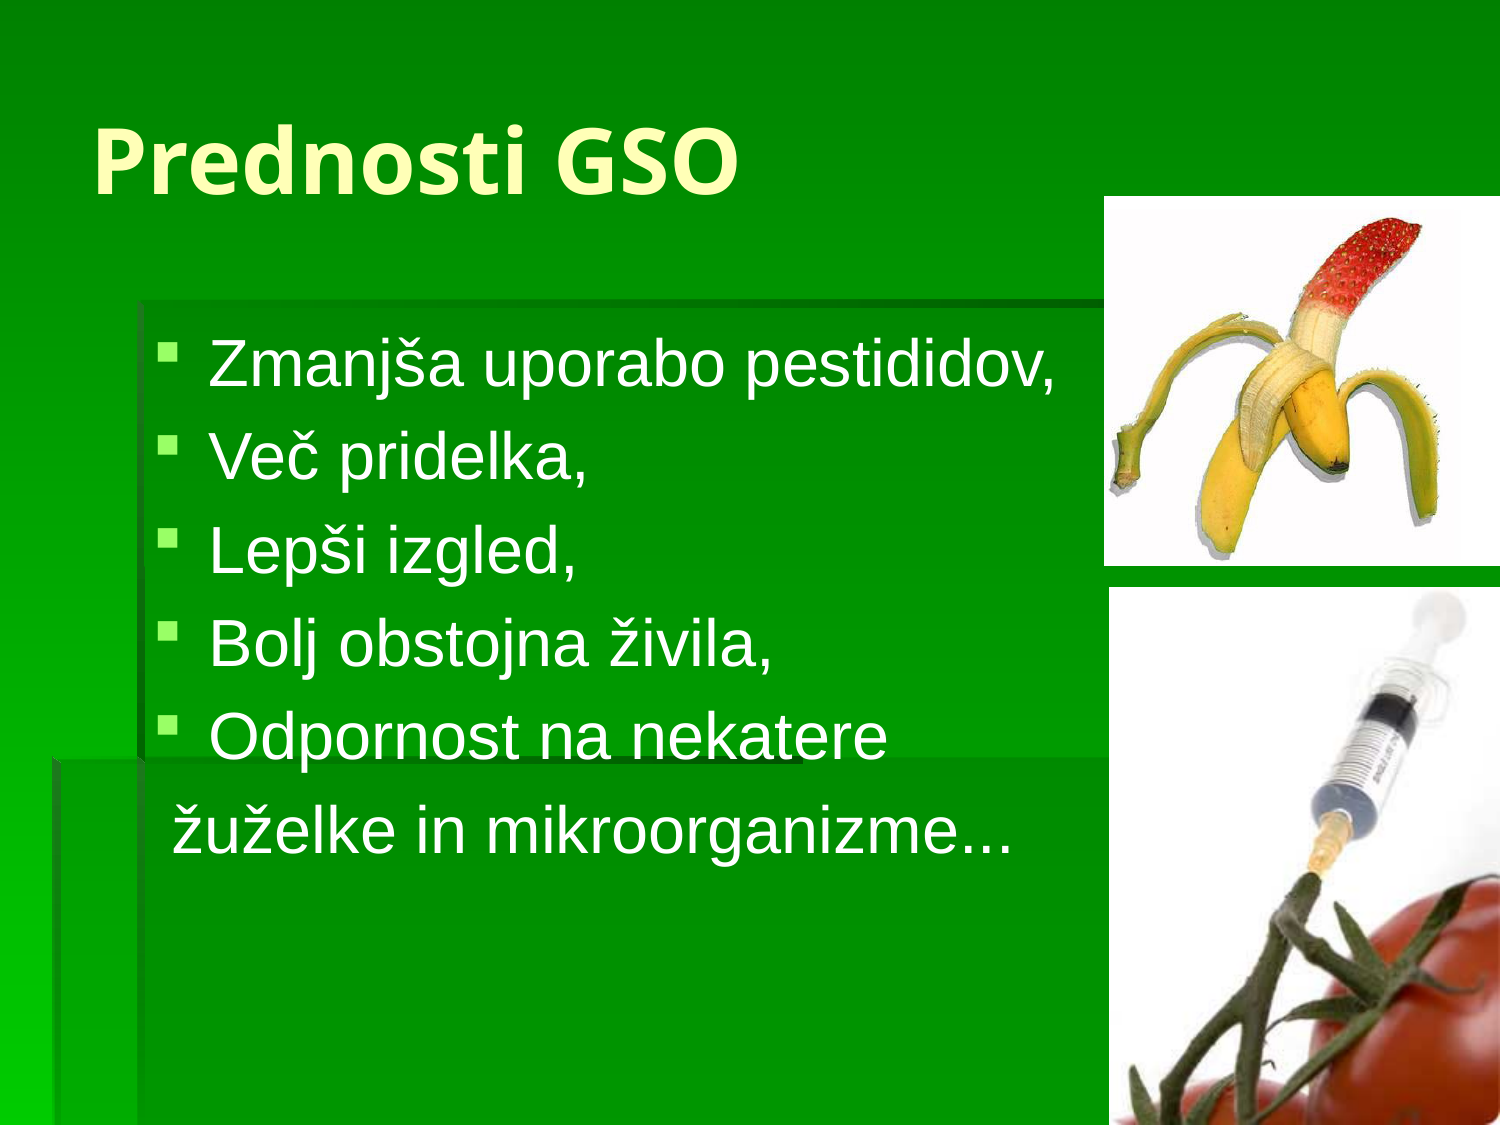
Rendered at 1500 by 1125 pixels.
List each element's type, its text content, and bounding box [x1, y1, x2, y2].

picture [1109, 587, 1500, 1125]
picture [1104, 196, 1500, 566]
list Zmanjša uporabo pestididov, Več pridelka, Lepši izgled, Bolj obstojna živila, Odpornost na nekatere žuželke in mikroorganizme... [137, 312, 1451, 1000]
title Prednosti GSO [75, 40, 1451, 275]
